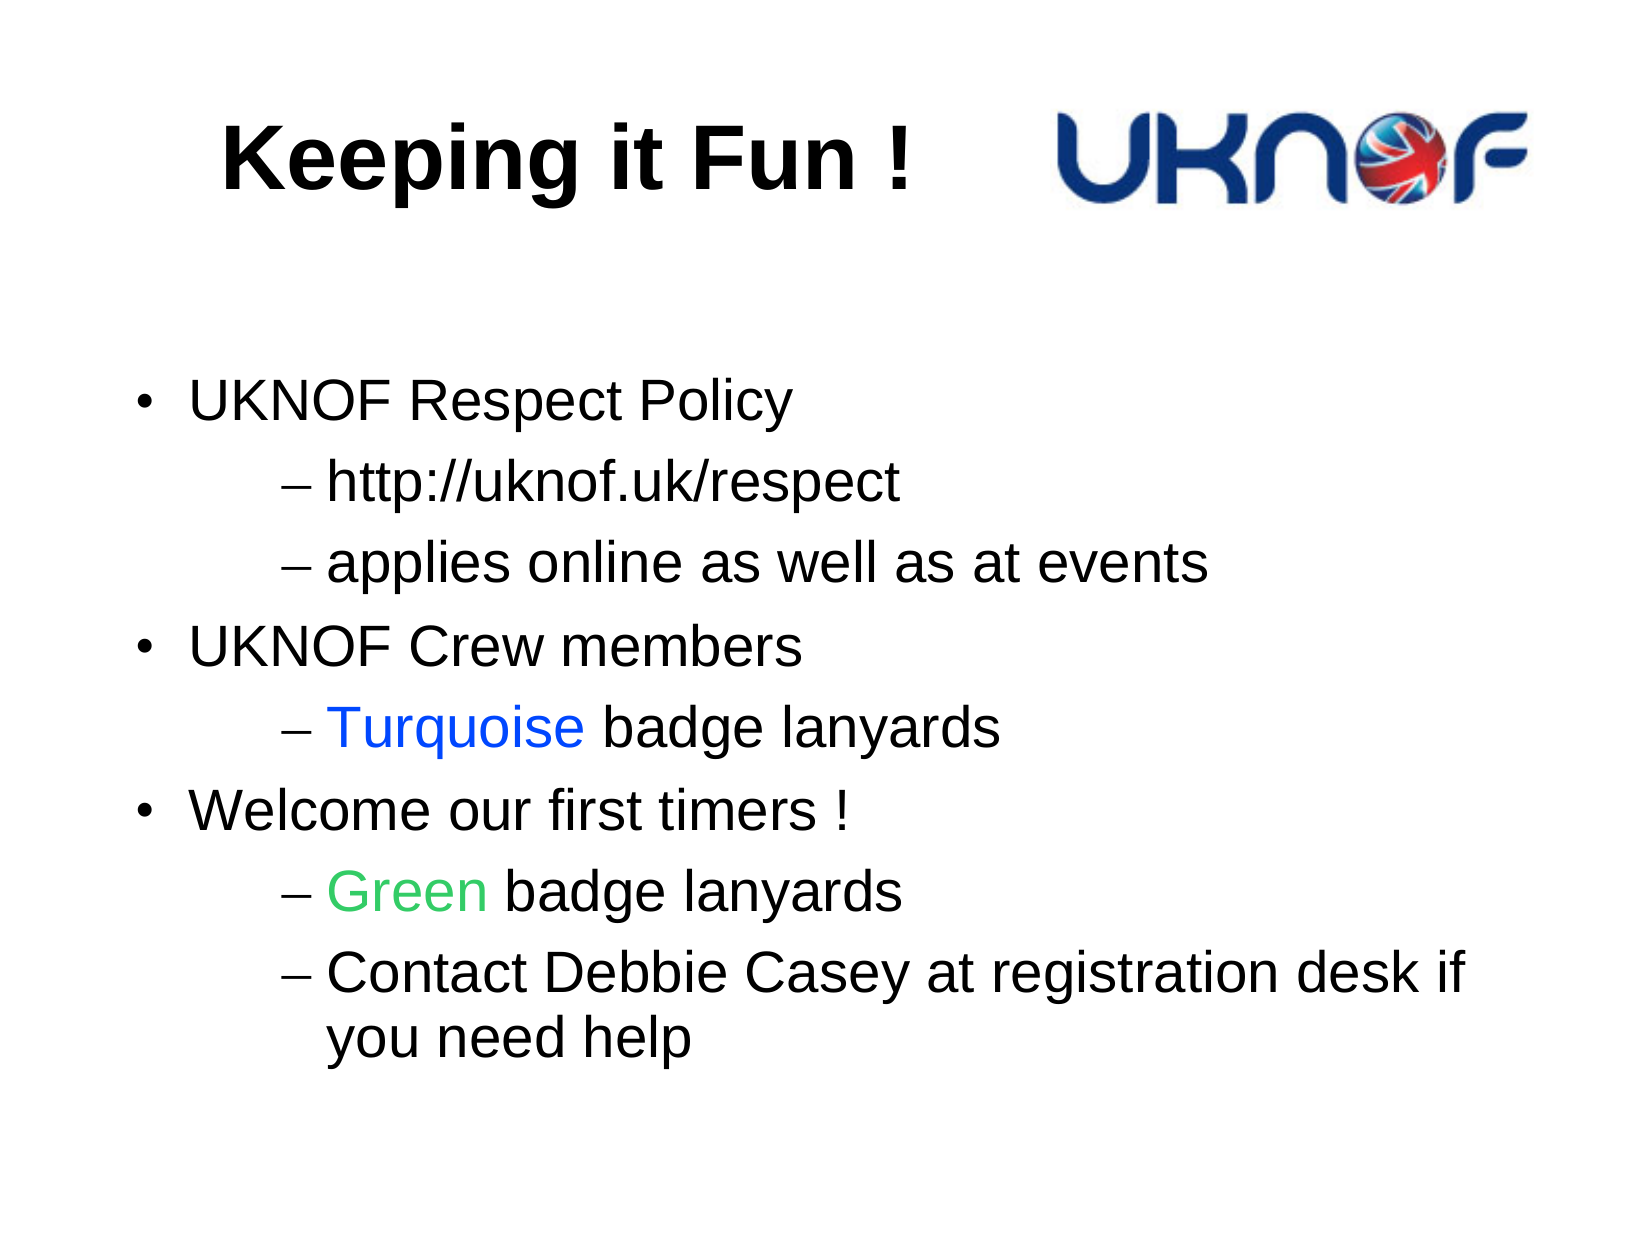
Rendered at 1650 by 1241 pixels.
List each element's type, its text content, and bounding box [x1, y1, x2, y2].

picture [1050, 93, 1536, 225]
list UKNOF Respect Policy http://uknof.uk/respect applies online as well as at events UKNOF Crew members Turquoise badge lanyards Welcome our first timers ! Green badge lanyards Contact Debbie Casey at registration desk if you need help [75, 368, 1576, 1088]
title Keeping it Fun ! [123, 37, 1013, 279]
